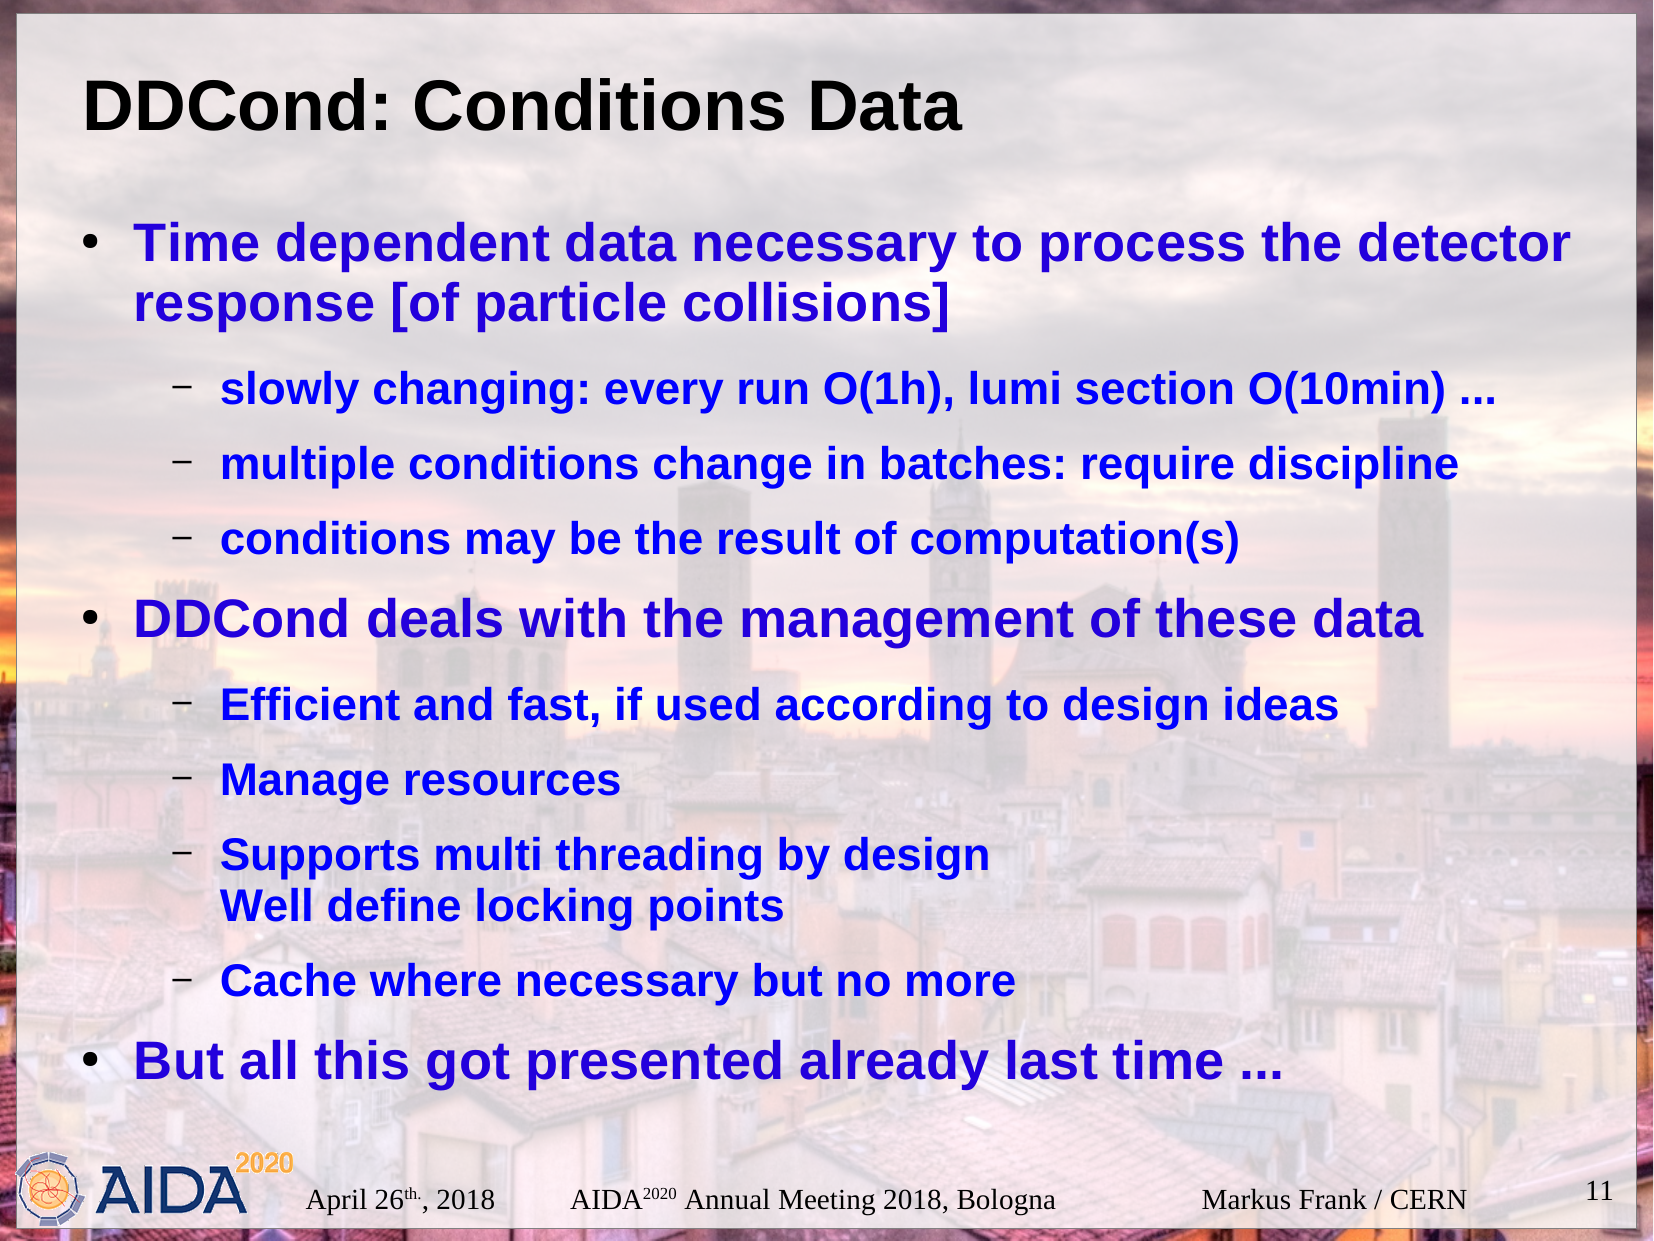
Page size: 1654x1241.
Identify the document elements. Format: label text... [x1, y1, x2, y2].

title DDCond: Conditions Data [82, 19, 1535, 191]
list Time dependent data necessary to process the detector response [of particle collisions] slowly changing: every run O(1h), lumi section O(10min) ... multiple conditions change in batches: require discipline conditions may be the result of computation(s) DDCond deals with the management of these data Efficient and fast, if used according to design ideas Manage resources Supports multi threading by design Well define locking points Cache where necessary but no more But all this got presented already last time ... [63, 212, 1611, 1140]
picture [0, 0, 1654, 1241]
